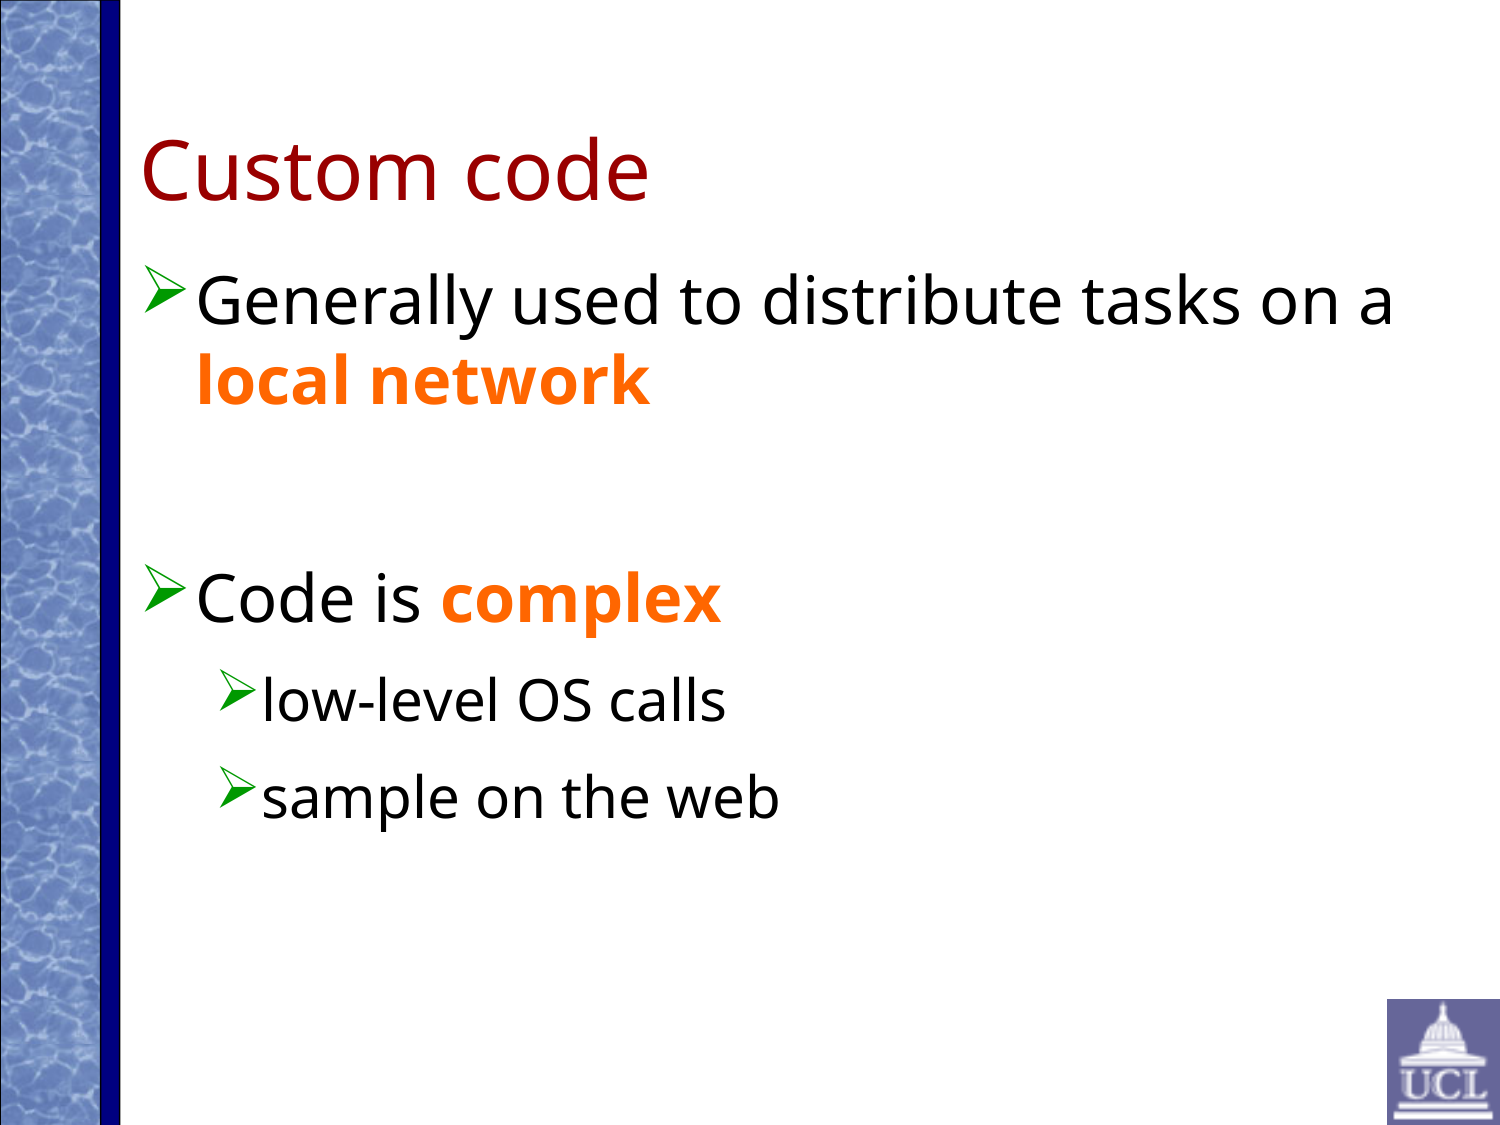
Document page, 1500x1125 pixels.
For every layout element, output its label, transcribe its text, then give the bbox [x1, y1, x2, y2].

list Generally used to distribute tasks on a local network Code is complex low-level OS calls sample on the web [125, 249, 1417, 1088]
picture [1, 1, 99, 1125]
title Custom code [124, 37, 1413, 225]
picture [1387, 999, 1500, 1125]
